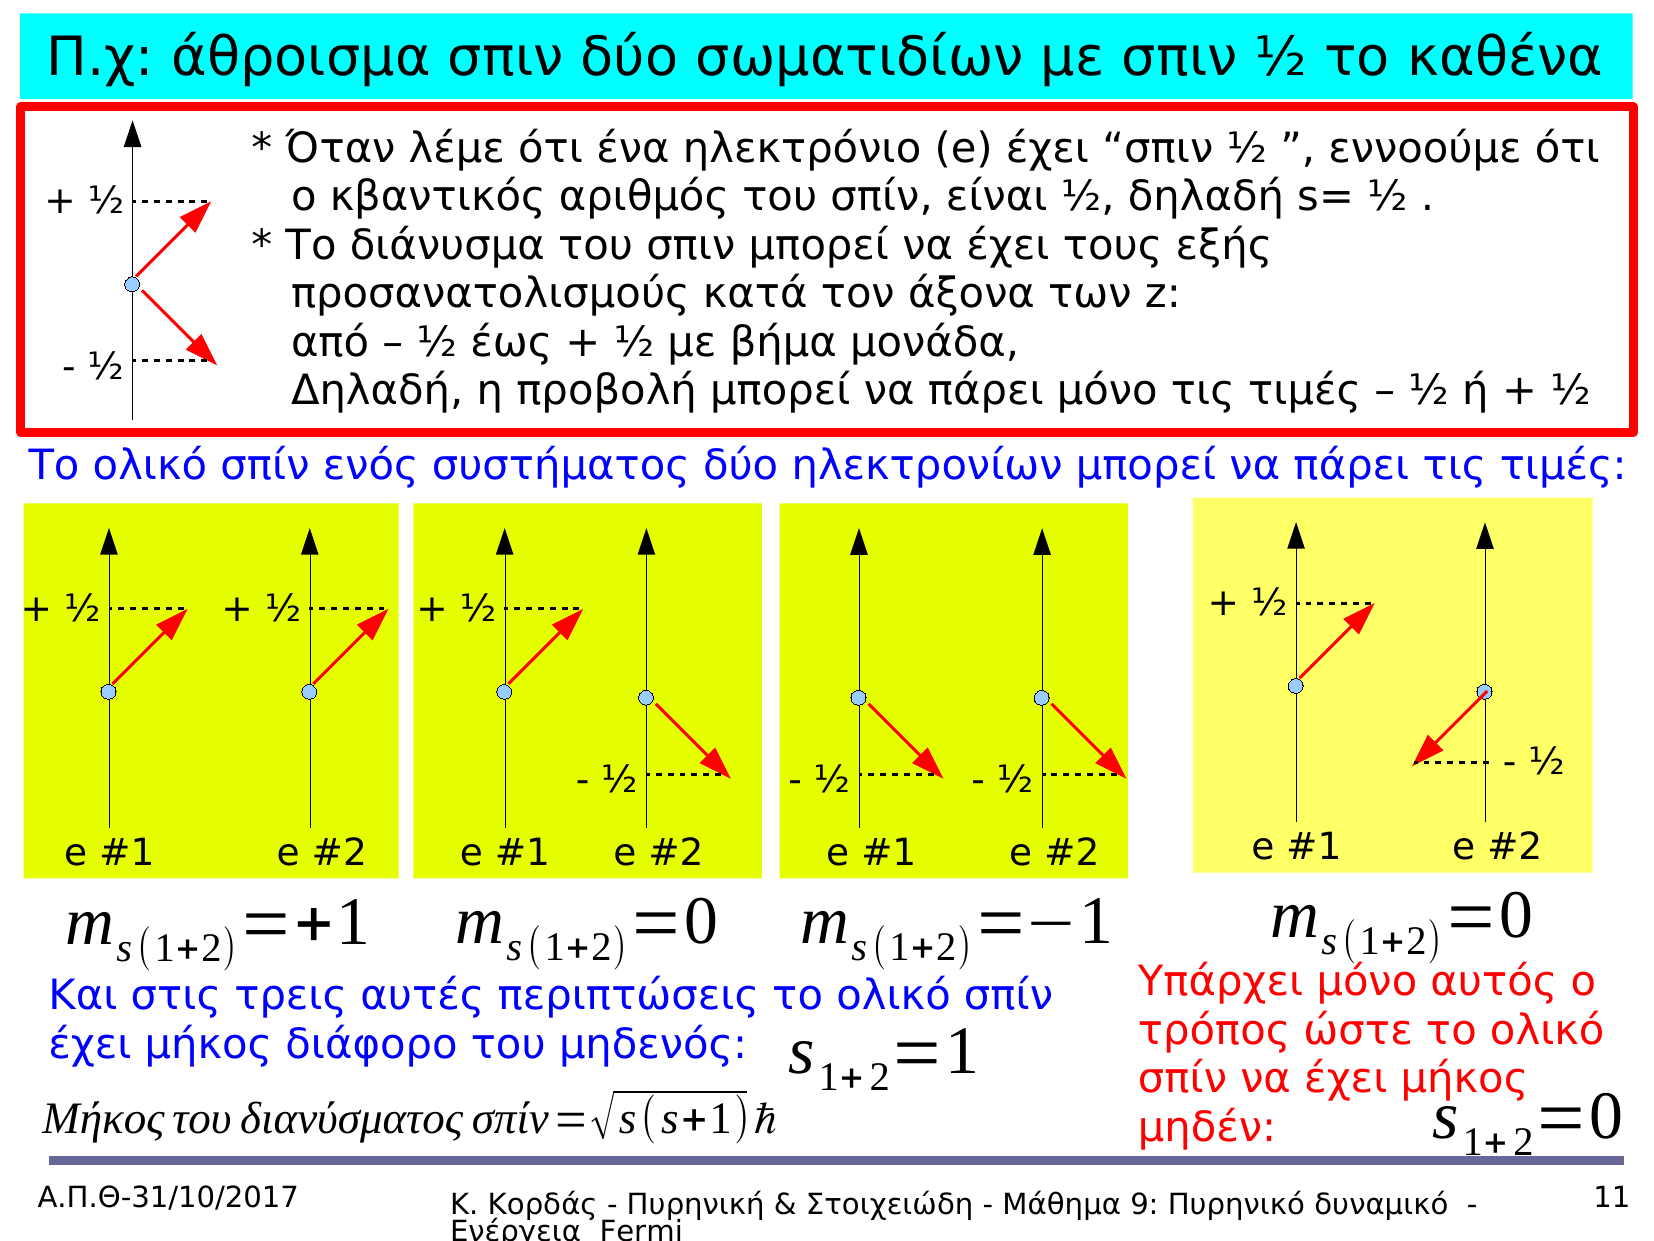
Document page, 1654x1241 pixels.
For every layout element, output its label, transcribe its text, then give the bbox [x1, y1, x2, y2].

text_box Υπάρχει μόνο αυτός ο τρόπος ώστε το ολικό σπίν να έχει μήκος μηδέν: [1123, 949, 1633, 1161]
text_box [779, 810, 859, 879]
text_box Το ολικό σπίν ενός συστήματος δύο ηλεκτρονίων μπορεί να πάρει τις τιμές: [13, 433, 1654, 498]
text_box Και στις τρεις αυτές περιπτώσεις το ολικό σπίν έχει μήκος διάφορο του μηδενός: [33, 963, 1083, 1077]
text_box + ½ [206, 579, 329, 639]
text_box * Όταν λέμε ότι ένα ηλεκτρόνιο (e) έχει “σπιν ½ ”, εννοούμε ότι o κβαντικός αριθμός του σπίν, είναι ½, δηλαδή s= ½ . * Το διάνυσμα του σπιν μπορεί να έχει τους εξής προσανατολισμούς κατά τον άξονα των z: από – ½ έως + ½ με βήμα μονάδα, Δηλαδή, η προβολή μπορεί να πάρει μόνο τις τιμές – ½ ή + ½ [235, 114, 1631, 427]
chart [48, 885, 387, 963]
text_box [124, 276, 140, 292]
text_box e #2 [598, 823, 719, 883]
title Π.χ: άθροισμα σπιν δύο σωματιδίων με σπιν ½ το καθένα [20, 13, 1633, 100]
text_box - ½ [773, 750, 878, 810]
text_box e #2 [994, 823, 1115, 883]
text_box - ½ [1488, 732, 1592, 792]
text_box [23, 503, 399, 879]
text_box e #1 [49, 823, 170, 883]
text_box e #2 [1437, 817, 1558, 877]
text_box + ½ [29, 171, 151, 231]
text_box - ½ [47, 337, 151, 397]
chart [438, 884, 738, 963]
text_box [779, 503, 1128, 879]
text_box + ½ [1193, 573, 1315, 633]
text_box e #1 [811, 823, 932, 883]
chart [783, 884, 1130, 974]
text_box e #1 [445, 823, 565, 883]
text_box e #2 [261, 823, 382, 883]
text_box - ½ [956, 750, 1061, 810]
text_box - ½ [561, 750, 665, 810]
text_box [1192, 498, 1593, 873]
text_box + ½ [5, 579, 128, 639]
chart [28, 1014, 996, 1149]
text_box [413, 503, 762, 879]
chart [1253, 878, 1553, 969]
text_box e #1 [1236, 817, 1357, 877]
text_box + ½ [401, 579, 524, 639]
chart [1415, 1079, 1642, 1166]
